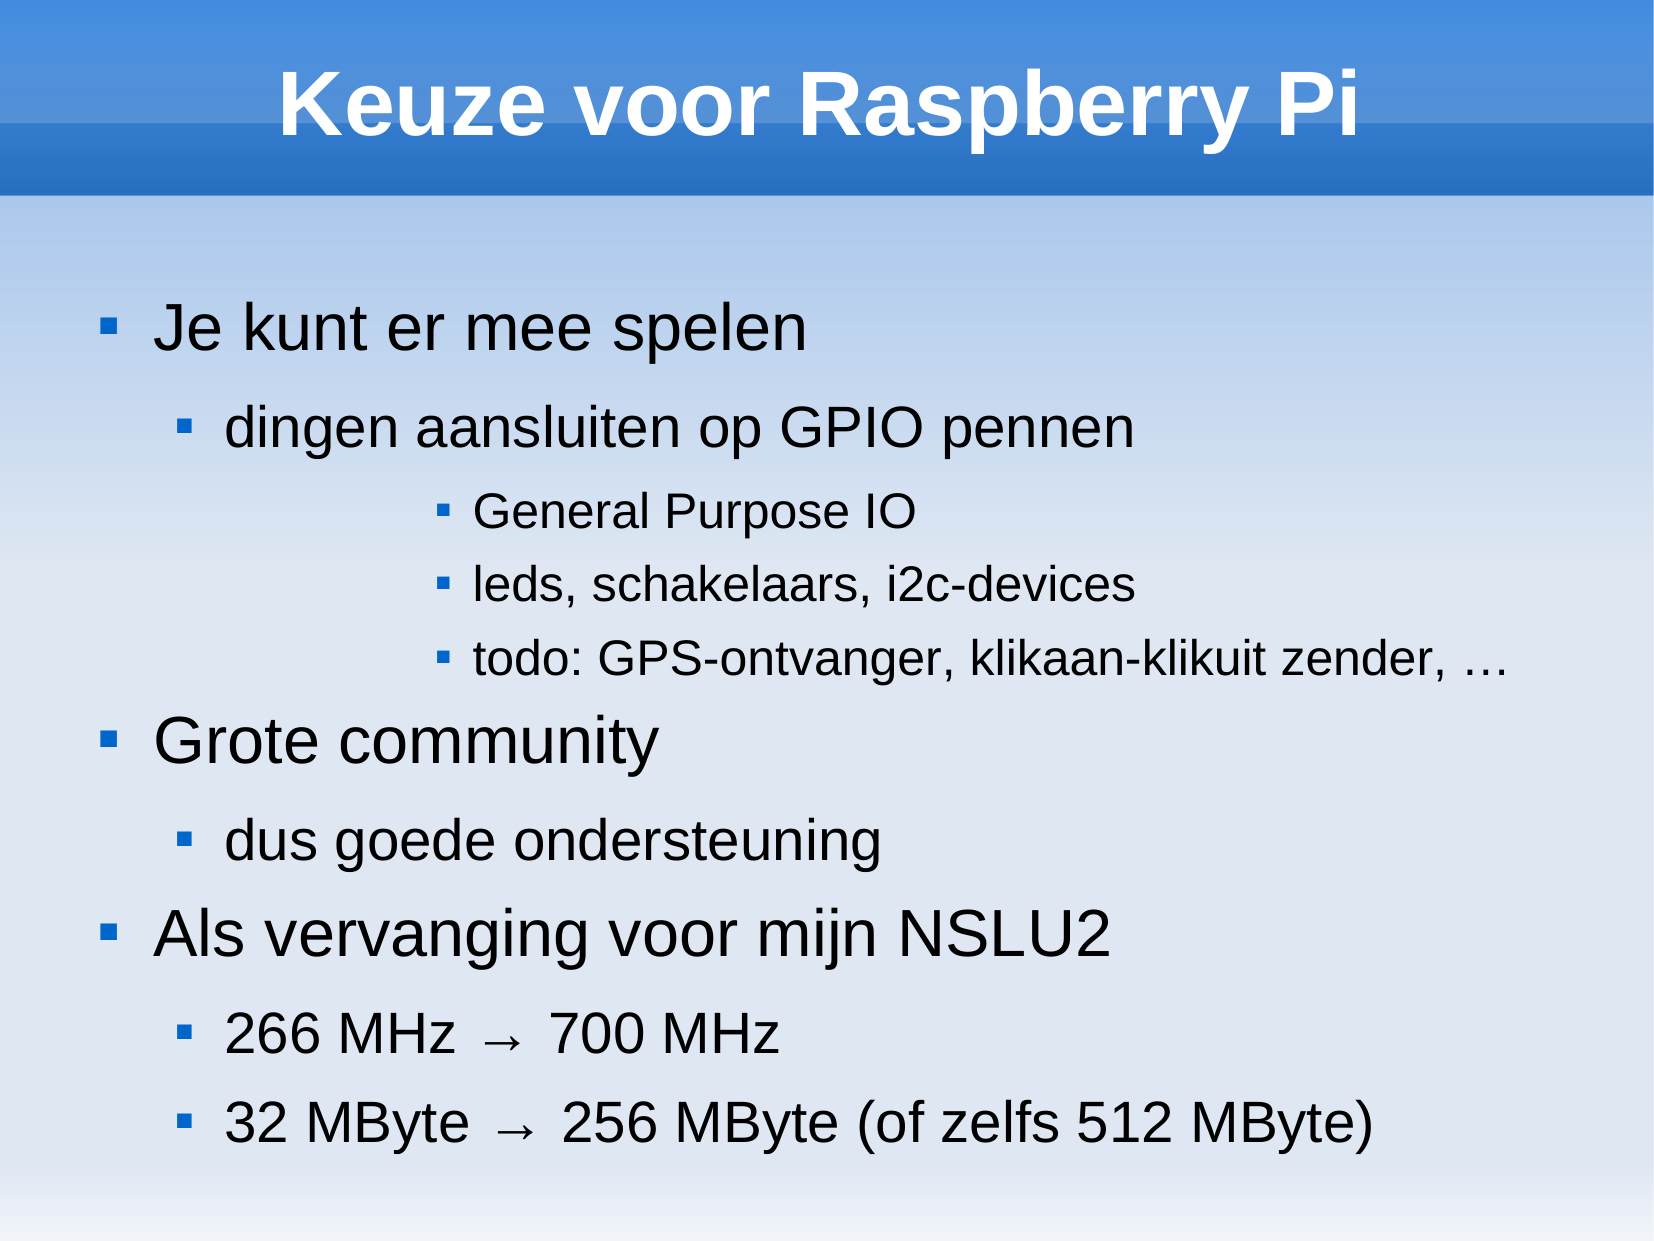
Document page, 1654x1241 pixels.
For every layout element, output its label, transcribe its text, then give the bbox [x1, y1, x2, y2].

picture [0, 0, 1654, 1241]
list Je kunt er mee spelen dingen aansluiten op GPIO pennen General Purpose IO leds, schakelaars, i2c-devices todo: GPS-ontvanger, klikaan-klikuit zender, … Grote community dus goede ondersteuning Als vervanging voor mijn NSLU2 266 MHz → 700 MHz 32 MByte → 256 MByte (of zelfs 512 MByte) [82, 290, 1571, 1155]
title Keuze voor Raspberry Pi [76, 0, 1565, 208]
